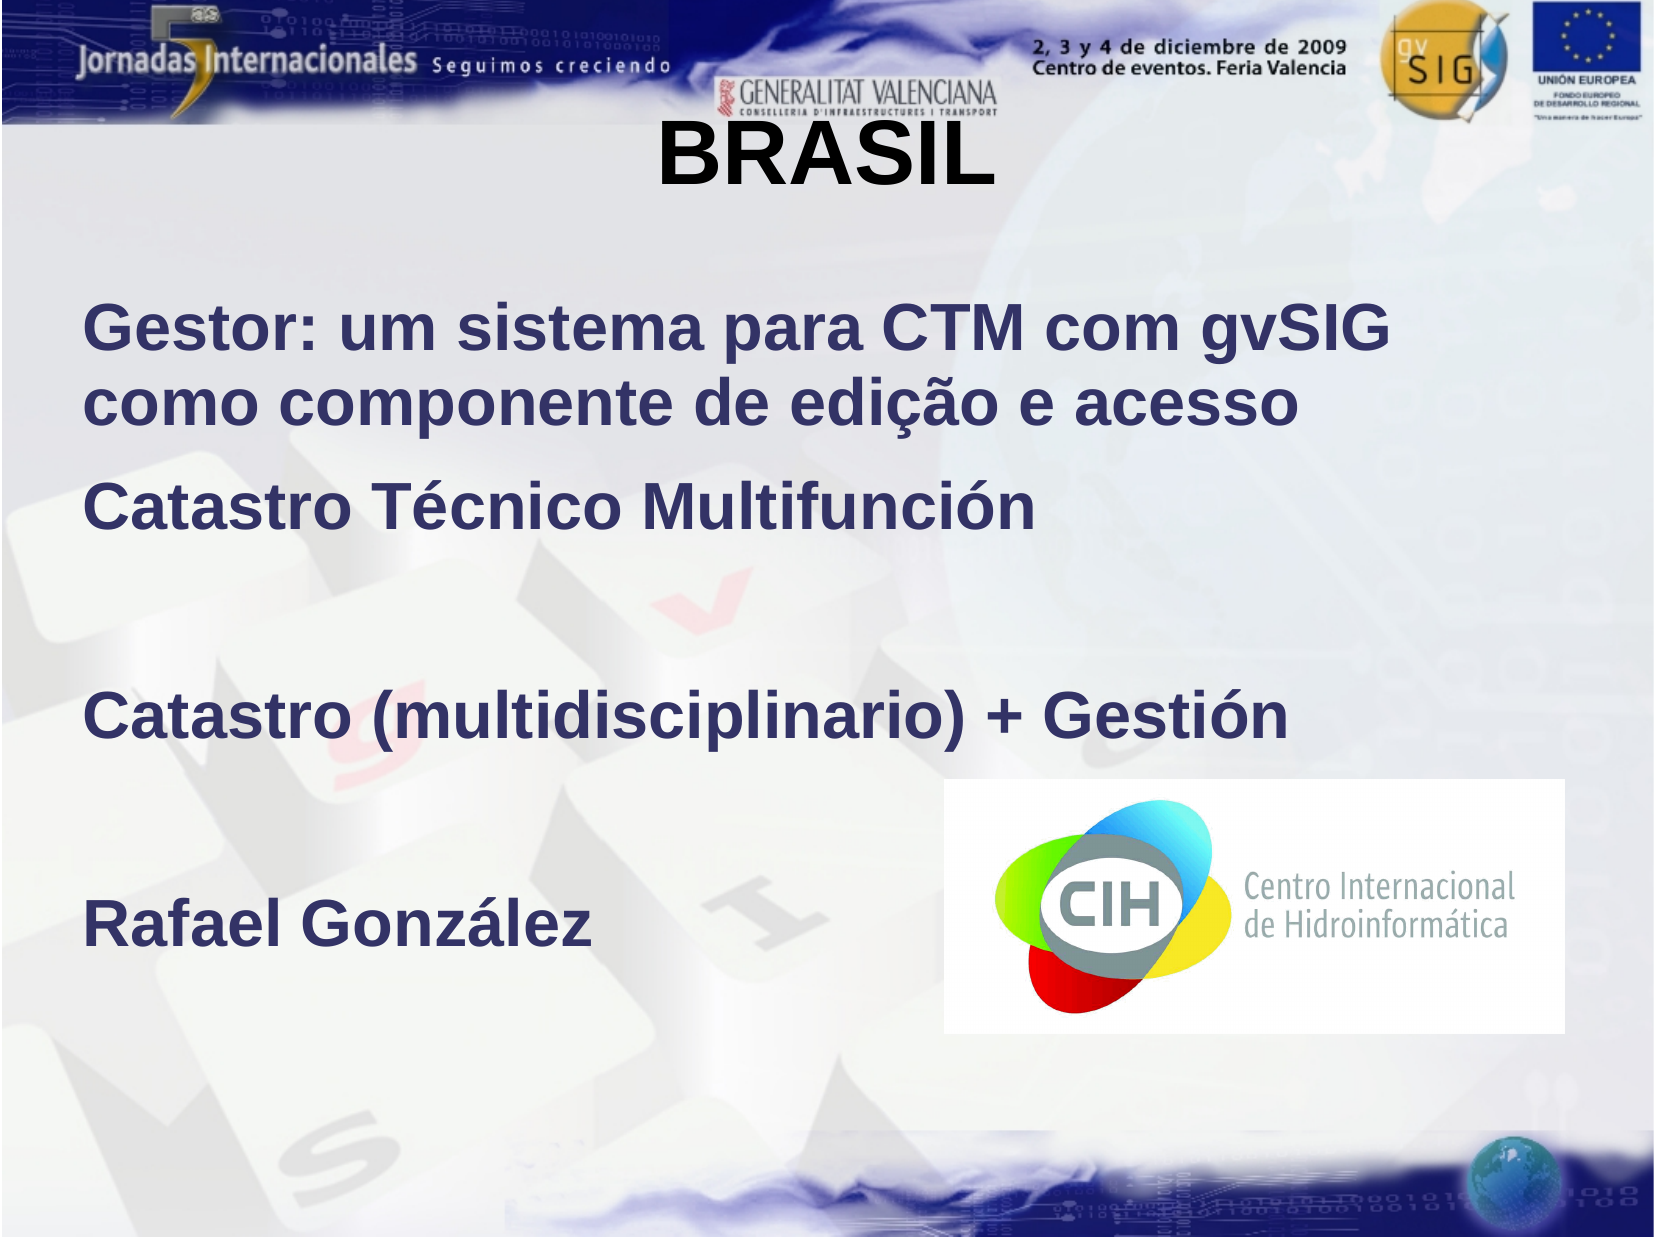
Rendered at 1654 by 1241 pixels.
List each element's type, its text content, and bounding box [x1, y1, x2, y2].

picture [2, 0, 1654, 1237]
title BRASIL [82, 56, 1571, 250]
list Gestor: um sistema para CTM com gvSIG como componente de edição e acesso Catastro Técnico Multifunción Catastro (multidisciplinario) + Gestión Rafael González [82, 290, 1571, 1094]
